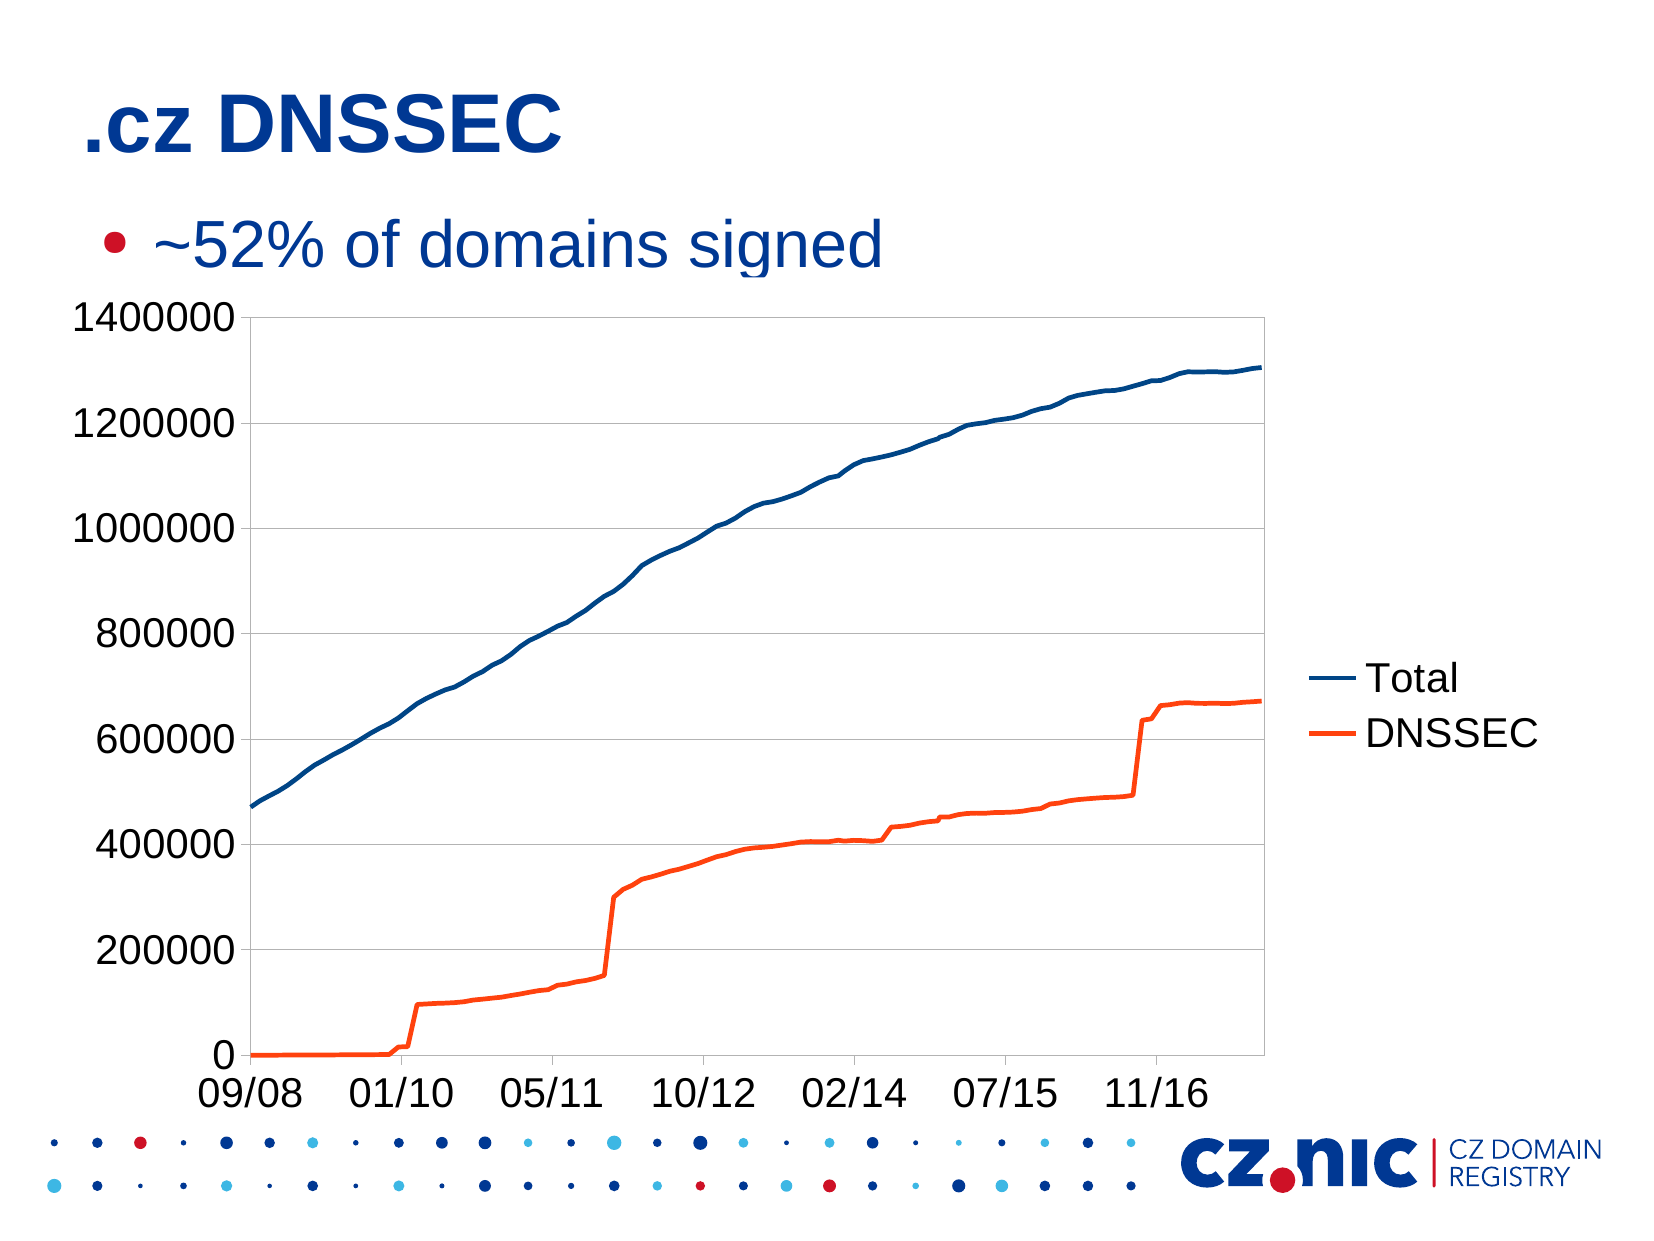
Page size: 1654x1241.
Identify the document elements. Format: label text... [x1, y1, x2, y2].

list ~52% of domains signed [82, 207, 1571, 1004]
title .cz DNSSEC [82, 61, 1571, 187]
chart [41, 277, 1565, 1135]
